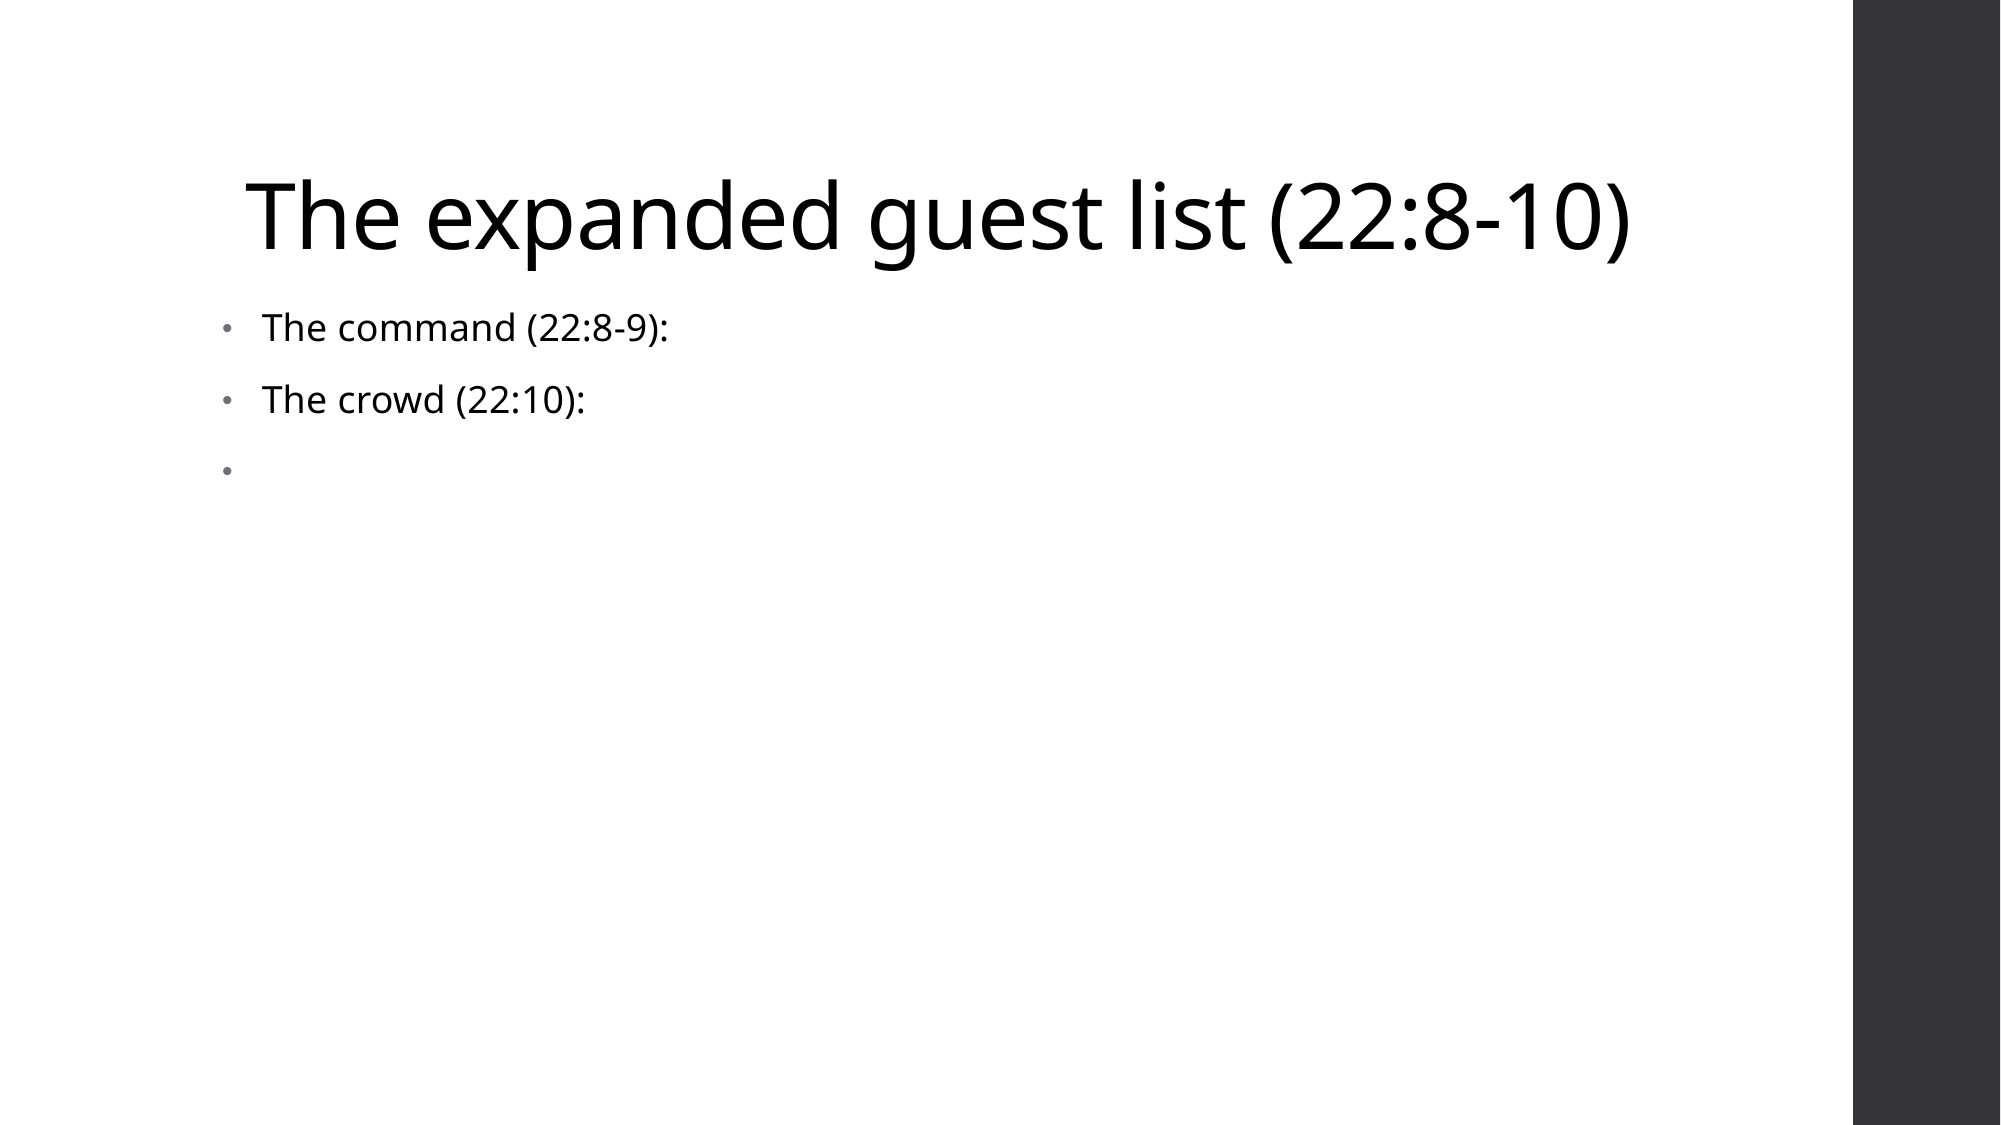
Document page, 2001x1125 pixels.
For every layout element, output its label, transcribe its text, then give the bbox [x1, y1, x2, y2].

title The expanded guest list (22:8-10) [206, 60, 1797, 278]
list The command (22:8-9): The crowd (22:10): [206, 299, 1617, 1014]
